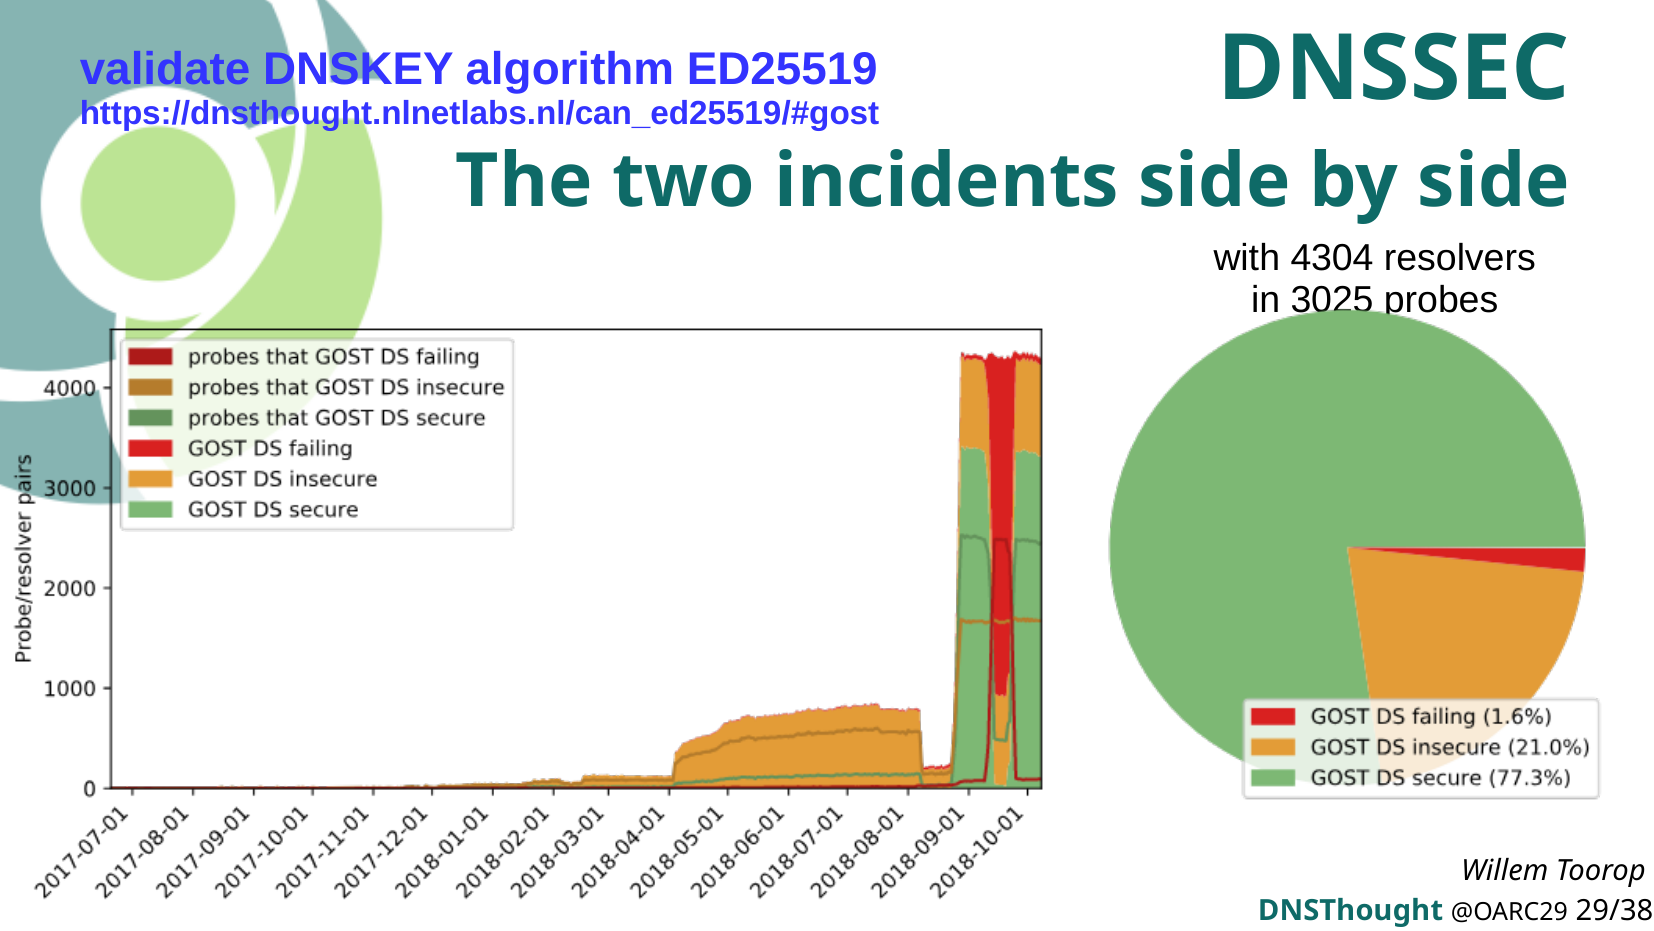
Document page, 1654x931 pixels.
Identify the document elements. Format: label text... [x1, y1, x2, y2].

text_box with 4304 resolvers in 3025 probes [1198, 229, 1654, 359]
text_box validate DNSKEY algorithm ED25519 https://dnsthought.nlnetlabs.nl/can_ed25519/#gost [64, 35, 1176, 125]
picture [0, 0, 1631, 918]
title DNSSEC The two incidents side by side [35, 0, 1571, 255]
